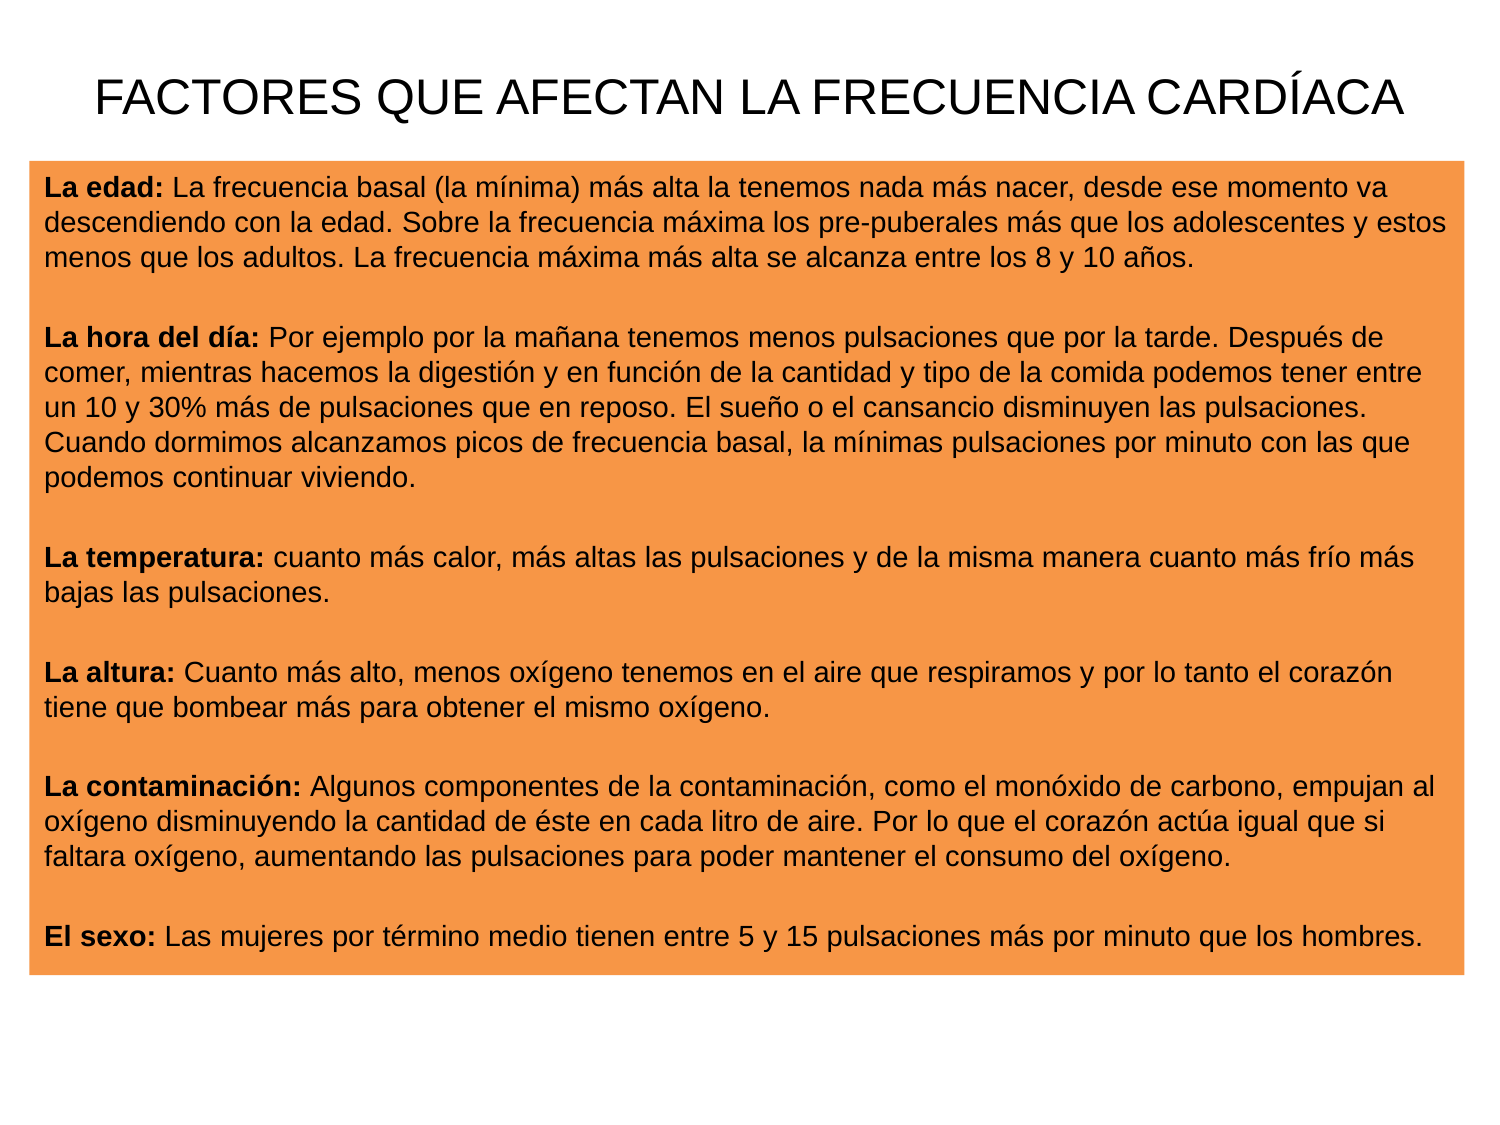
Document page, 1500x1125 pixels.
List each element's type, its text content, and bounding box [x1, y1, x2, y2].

text_box La edad: La frecuencia basal (la mínima) más alta la tenemos nada más nacer, desde ese momento va descendiendo con la edad. Sobre la frecuencia máxima los pre-puberales más que los adolescentes y estos menos que los adultos. La frecuencia máxima más alta se alcanza entre los 8 y 10 años. La hora del día: Por ejemplo por la mañana tenemos menos pulsaciones que por la tarde. Después de comer, mientras hacemos la digestión y en función de la cantidad y tipo de la comida podemos tener entre un 10 y 30% más de pulsaciones que en reposo. El sueño o el cansancio disminuyen las pulsaciones. Cuando dormimos alcanzamos picos de frecuencia basal, la mínimas pulsaciones por minuto con las que podemos continuar viviendo. La temperatura: cuanto más calor, más altas las pulsaciones y de la misma manera cuanto más frío más bajas las pulsaciones. La altura: Cuanto más alto, menos oxígeno tenemos en el aire que respiramos y por lo tanto el corazón tiene que bombear más para obtener el mismo oxígeno. La contaminación: Algunos componentes de la contaminación, como el monóxido de carbono, empujan al oxígeno disminuyendo la cantidad de éste en cada litro de aire. Por lo que el corazón actúa igual que si faltara oxígeno, aumentando las pulsaciones para poder mantener el consumo del oxígeno. El sexo: Las mujeres por término medio tienen entre 5 y 15 pulsaciones más por minuto que los hombres. [29, 160, 1465, 976]
text_box FACTORES QUE AFECTAN LA FRECUENCIA CARDÍACA [75, 19, 1425, 171]
